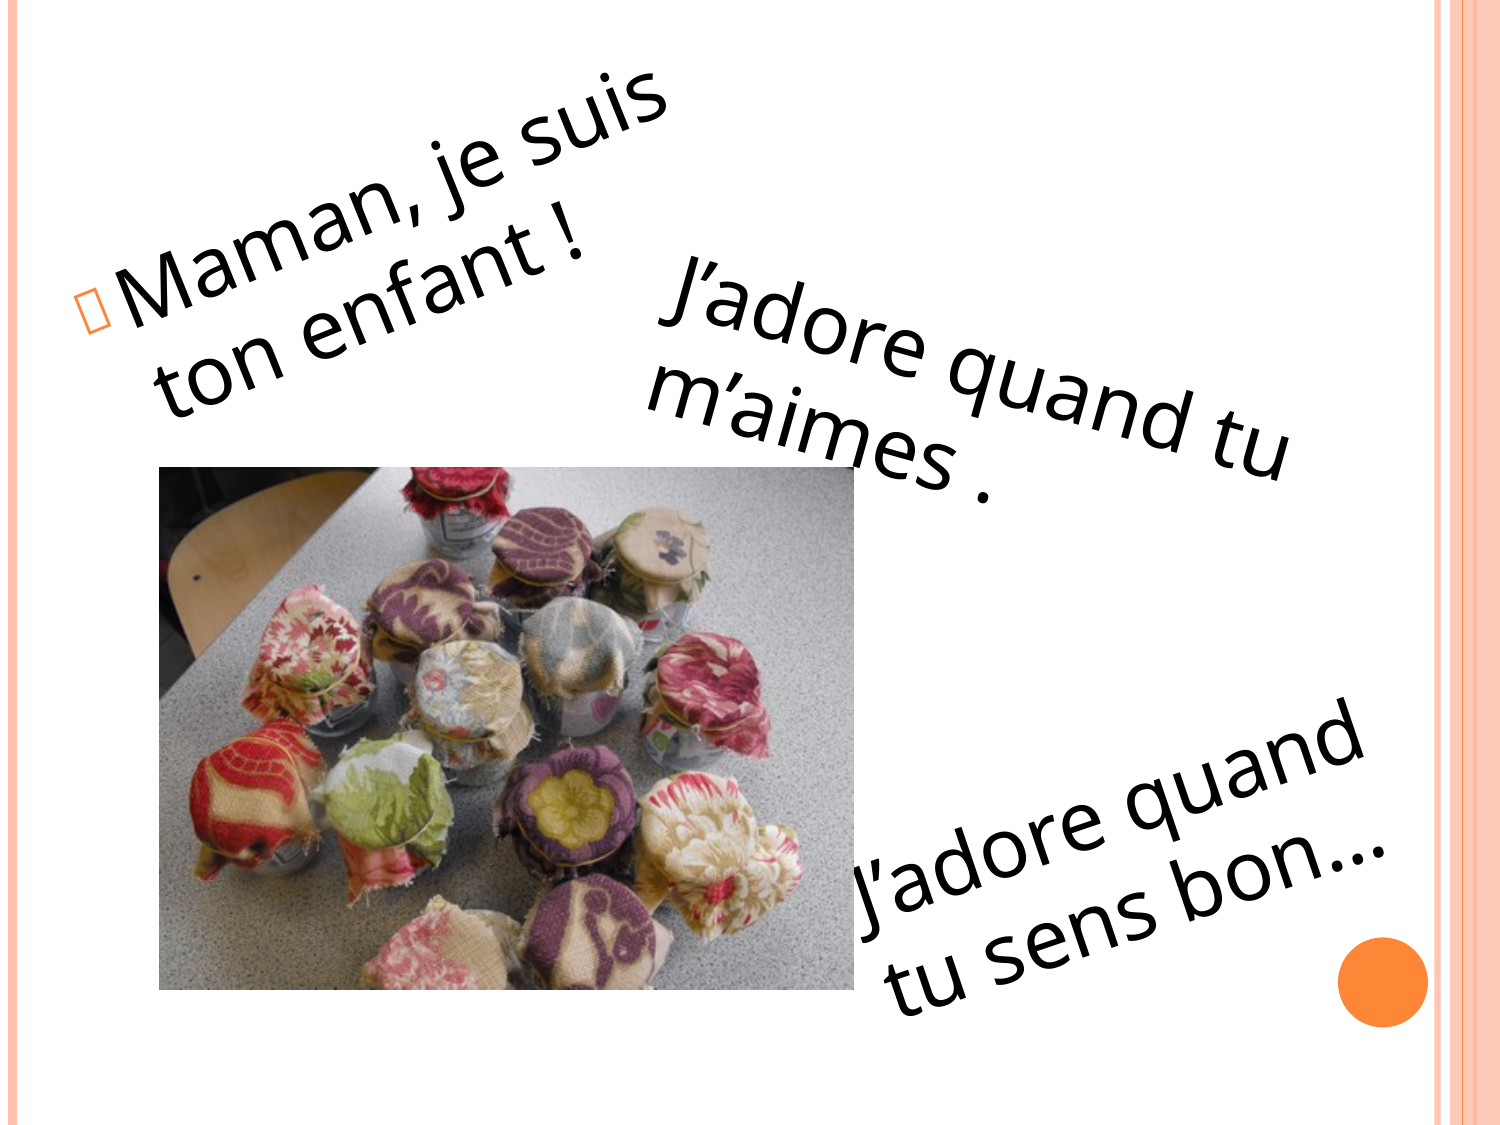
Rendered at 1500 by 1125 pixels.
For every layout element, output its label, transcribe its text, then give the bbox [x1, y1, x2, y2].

list Maman, je suis ton enfant ! [41, 0, 774, 435]
text_box J’adore quand tu sens bon… [854, 656, 1445, 1050]
text_box J’adore quand tu m’aimes . [620, 219, 1440, 641]
picture [159, 467, 854, 990]
